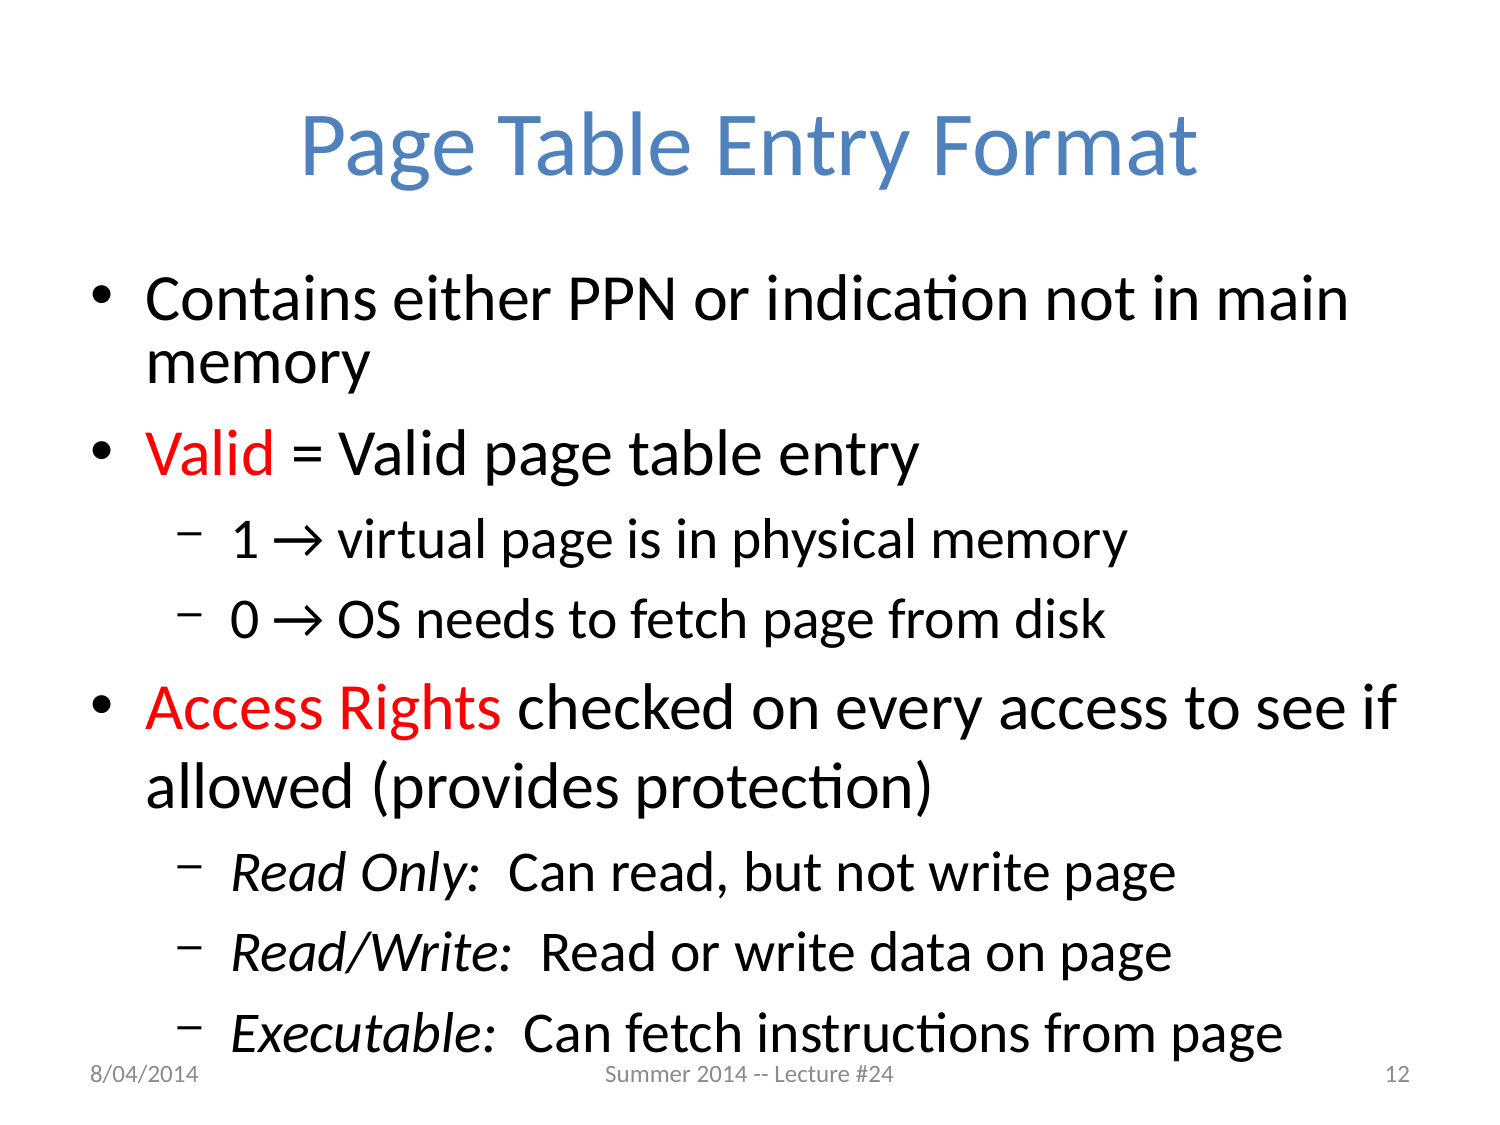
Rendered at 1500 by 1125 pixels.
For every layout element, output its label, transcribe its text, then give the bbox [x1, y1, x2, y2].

slide_number <number> [1074, 1042, 1425, 1103]
list Contains either PPN or indication not in main memory Valid = Valid page table entry 1 → virtual page is in physical memory 0 → OS needs to fetch page from disk Access Rights checked on every access to see if allowed (provides protection) Read Only: Can read, but not write page Read/Write: Read or write data on page Executable: Can fetch instructions from page [75, 262, 1425, 1073]
footer Summer 2014 -- Lecture #24 [512, 1042, 988, 1103]
slide_number 8/04/2014 [75, 1042, 425, 1103]
title Page Table Entry Format [75, 45, 1425, 233]
